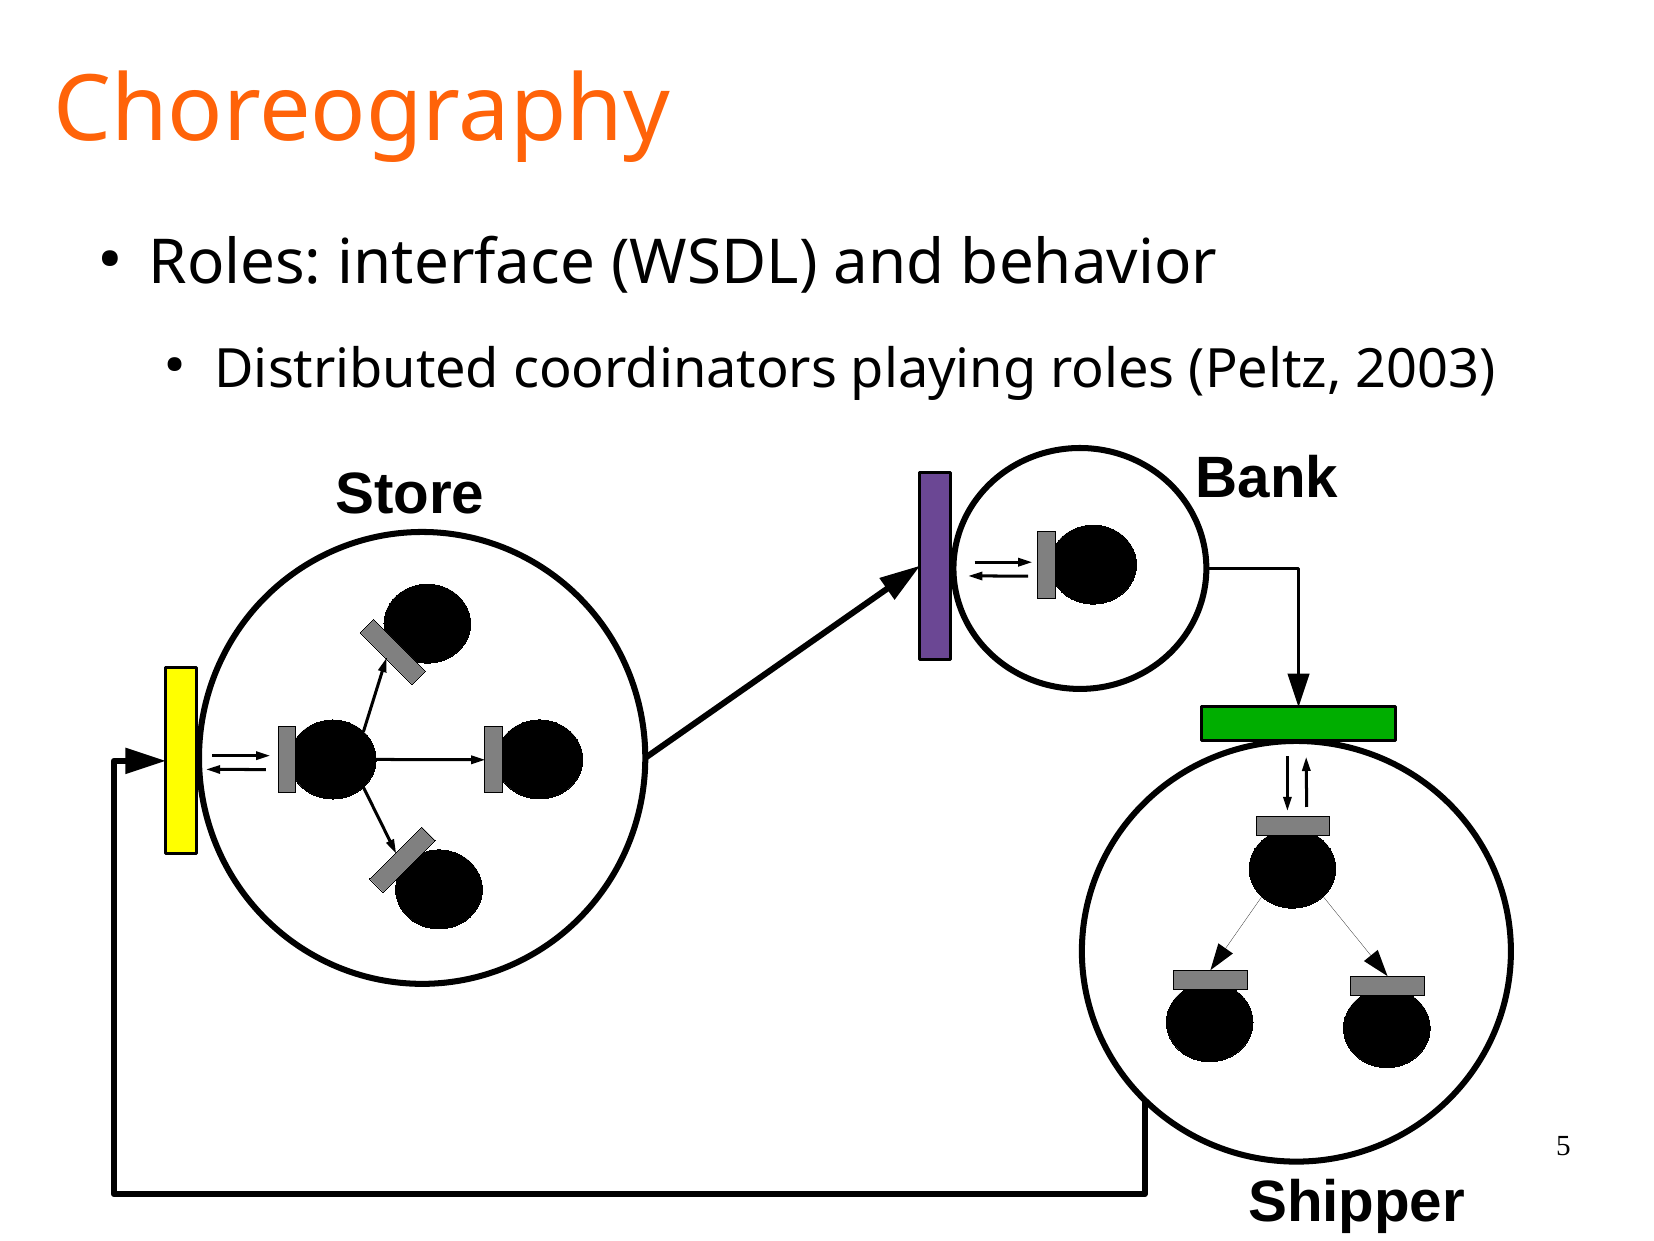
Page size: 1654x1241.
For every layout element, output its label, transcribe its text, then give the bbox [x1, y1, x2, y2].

text_box Store [320, 453, 520, 534]
text_box [199, 534, 646, 984]
list Roles: interface (WSDL) and behavior Distributed coordinators playing roles (Peltz, 2003) [82, 217, 1621, 404]
title Choreography [53, 11, 1542, 198]
text_box [919, 472, 951, 660]
text_box [1081, 706, 1511, 1161]
text_box Bank [1181, 437, 1544, 518]
text_box [953, 447, 1207, 689]
text_box [165, 667, 197, 854]
text_box Shipper [1233, 1161, 1497, 1241]
